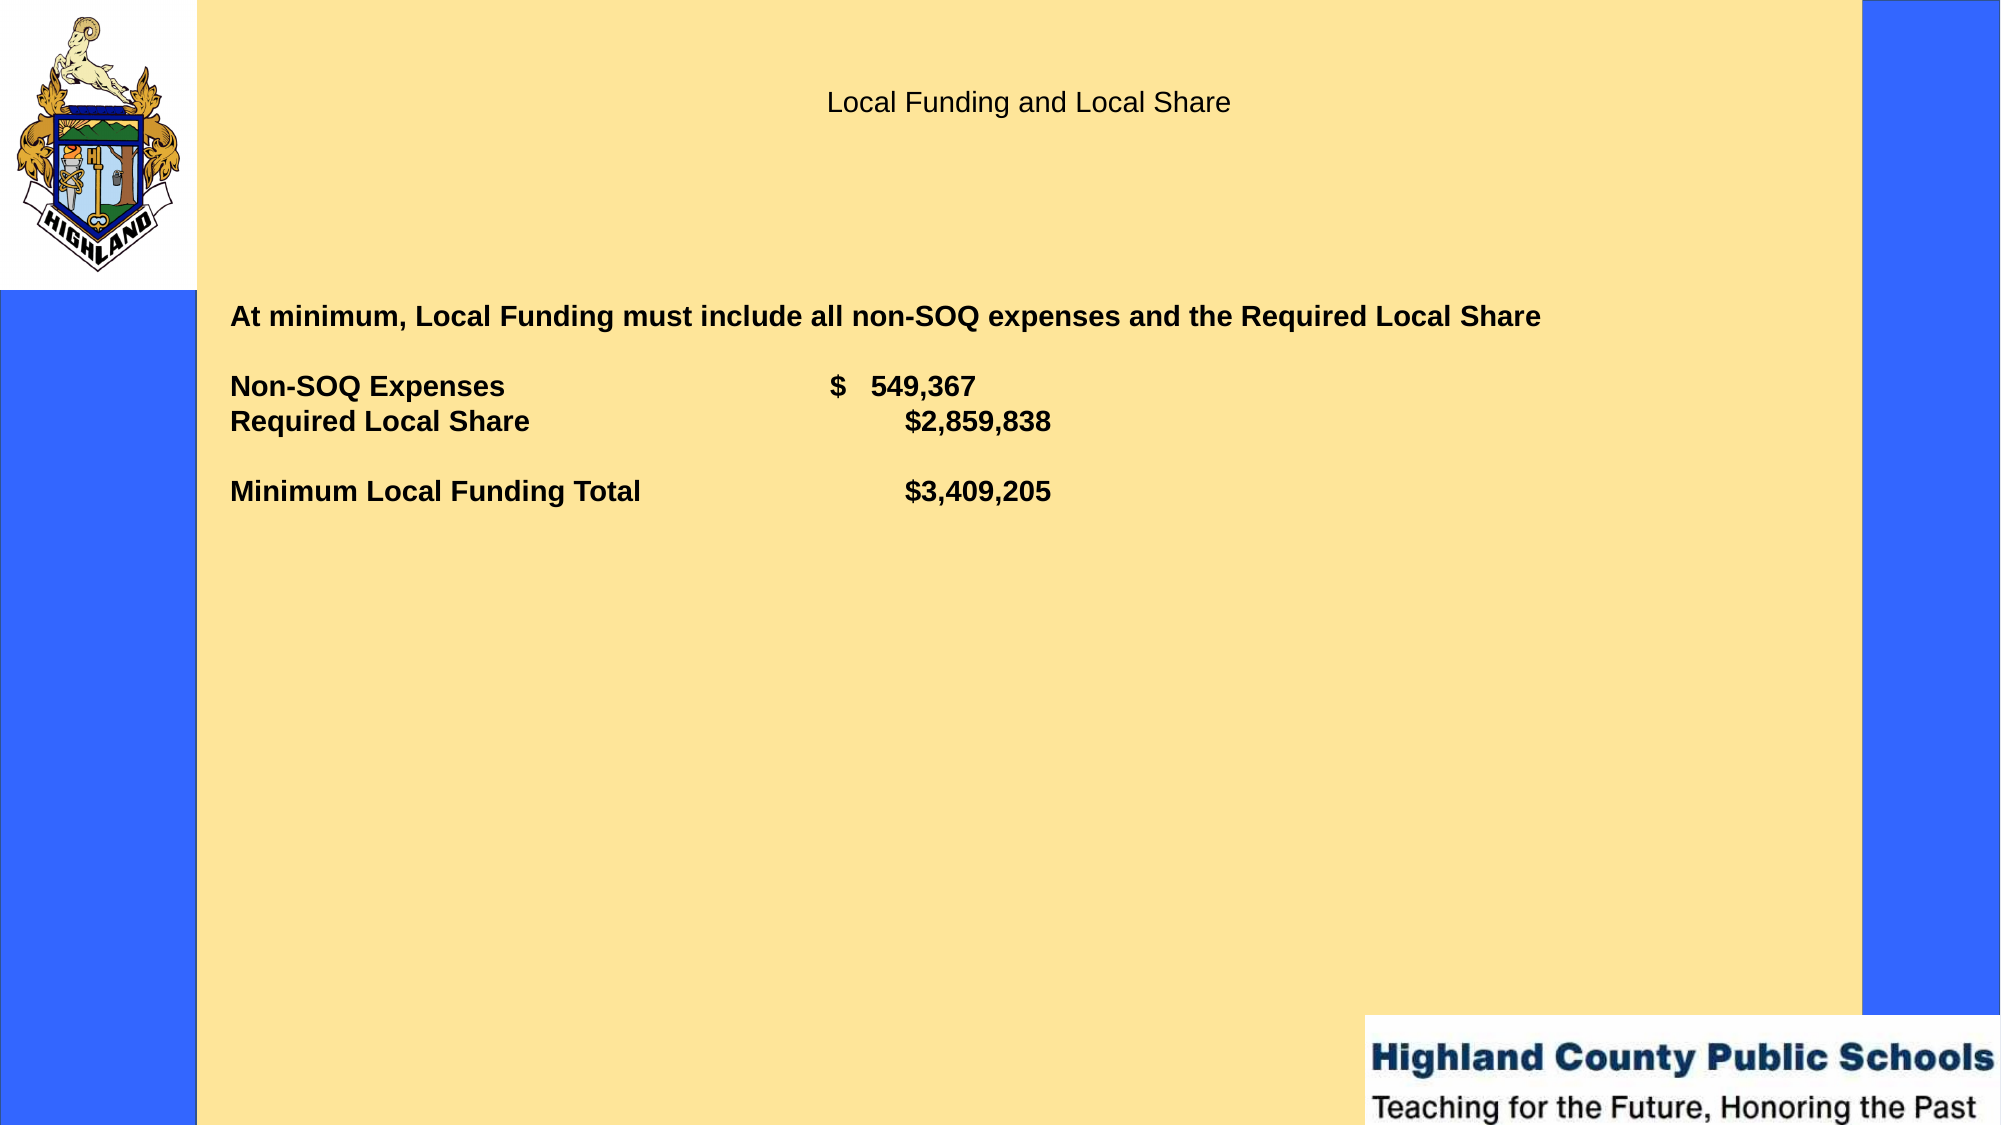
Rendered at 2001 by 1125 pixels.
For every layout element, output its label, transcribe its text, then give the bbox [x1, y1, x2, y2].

list At minimum, Local Funding must include all non-SOQ expenses and the Required Local Share Non-SOQ Expenses $ 549,367 Required Local Share $2,859,838 Minimum Local Funding Total $3,409,205 [196, 289, 1863, 1014]
picture [0, 0, 197, 290]
title Local Funding and Local Share [196, 76, 1863, 289]
picture [1365, 1015, 2000, 1125]
